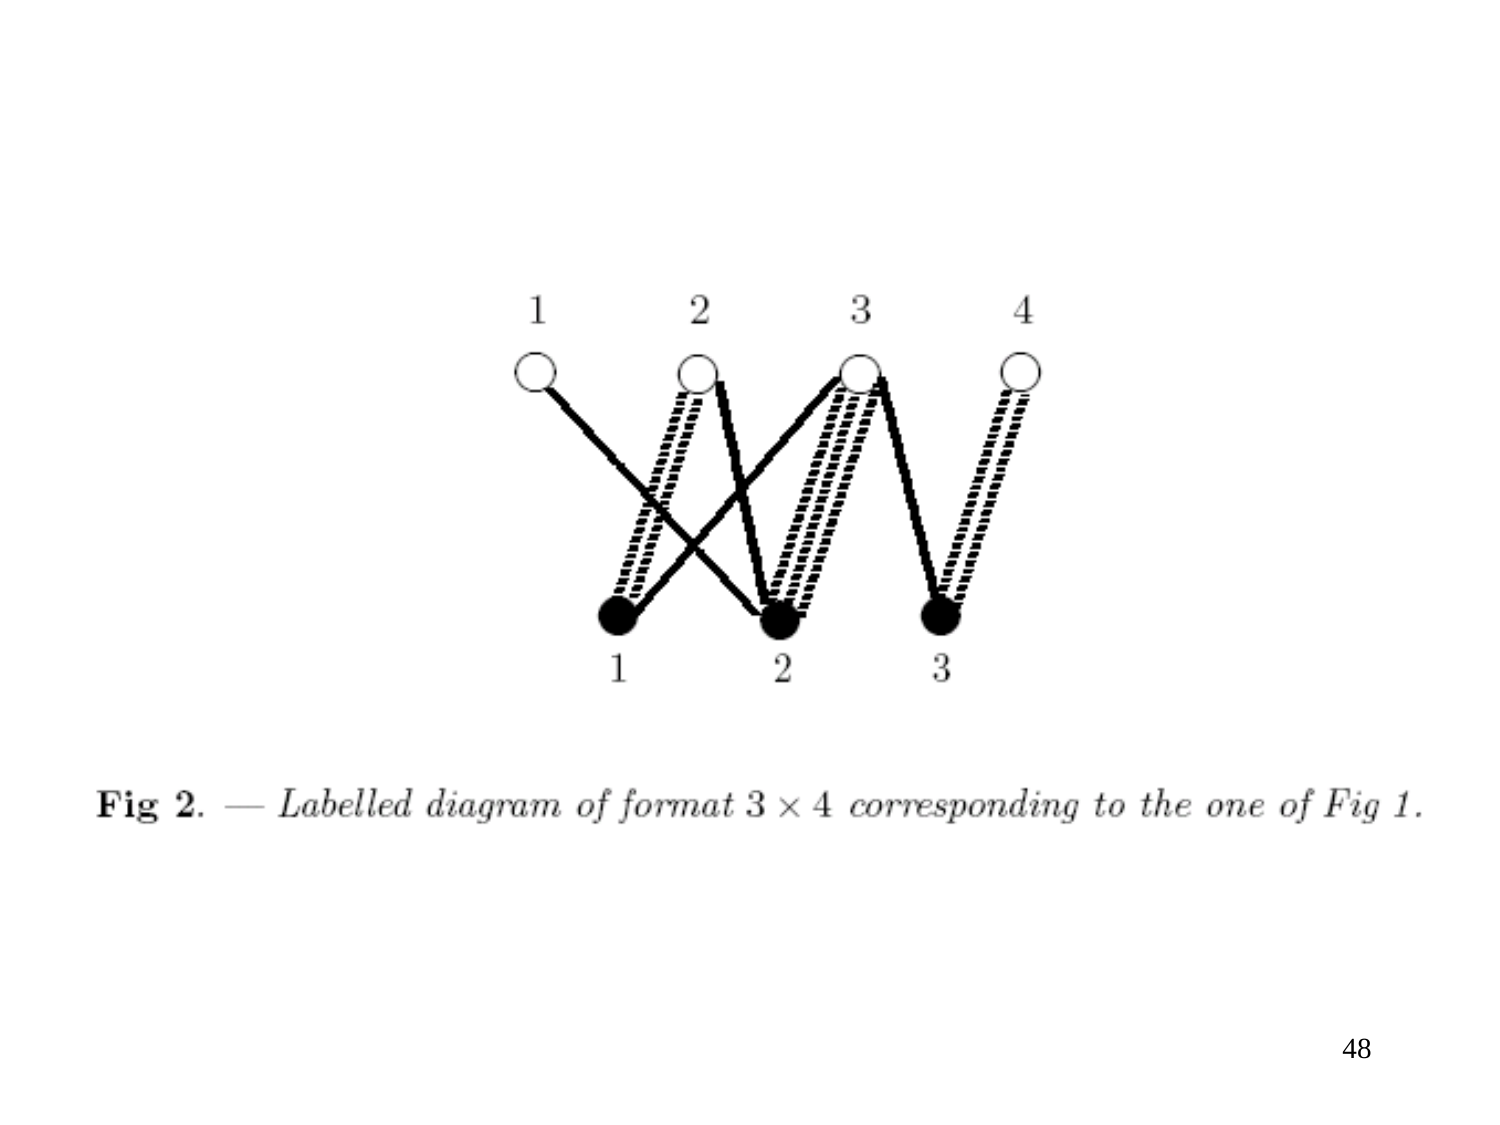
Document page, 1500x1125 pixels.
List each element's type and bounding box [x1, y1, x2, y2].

picture [0, 260, 1500, 865]
